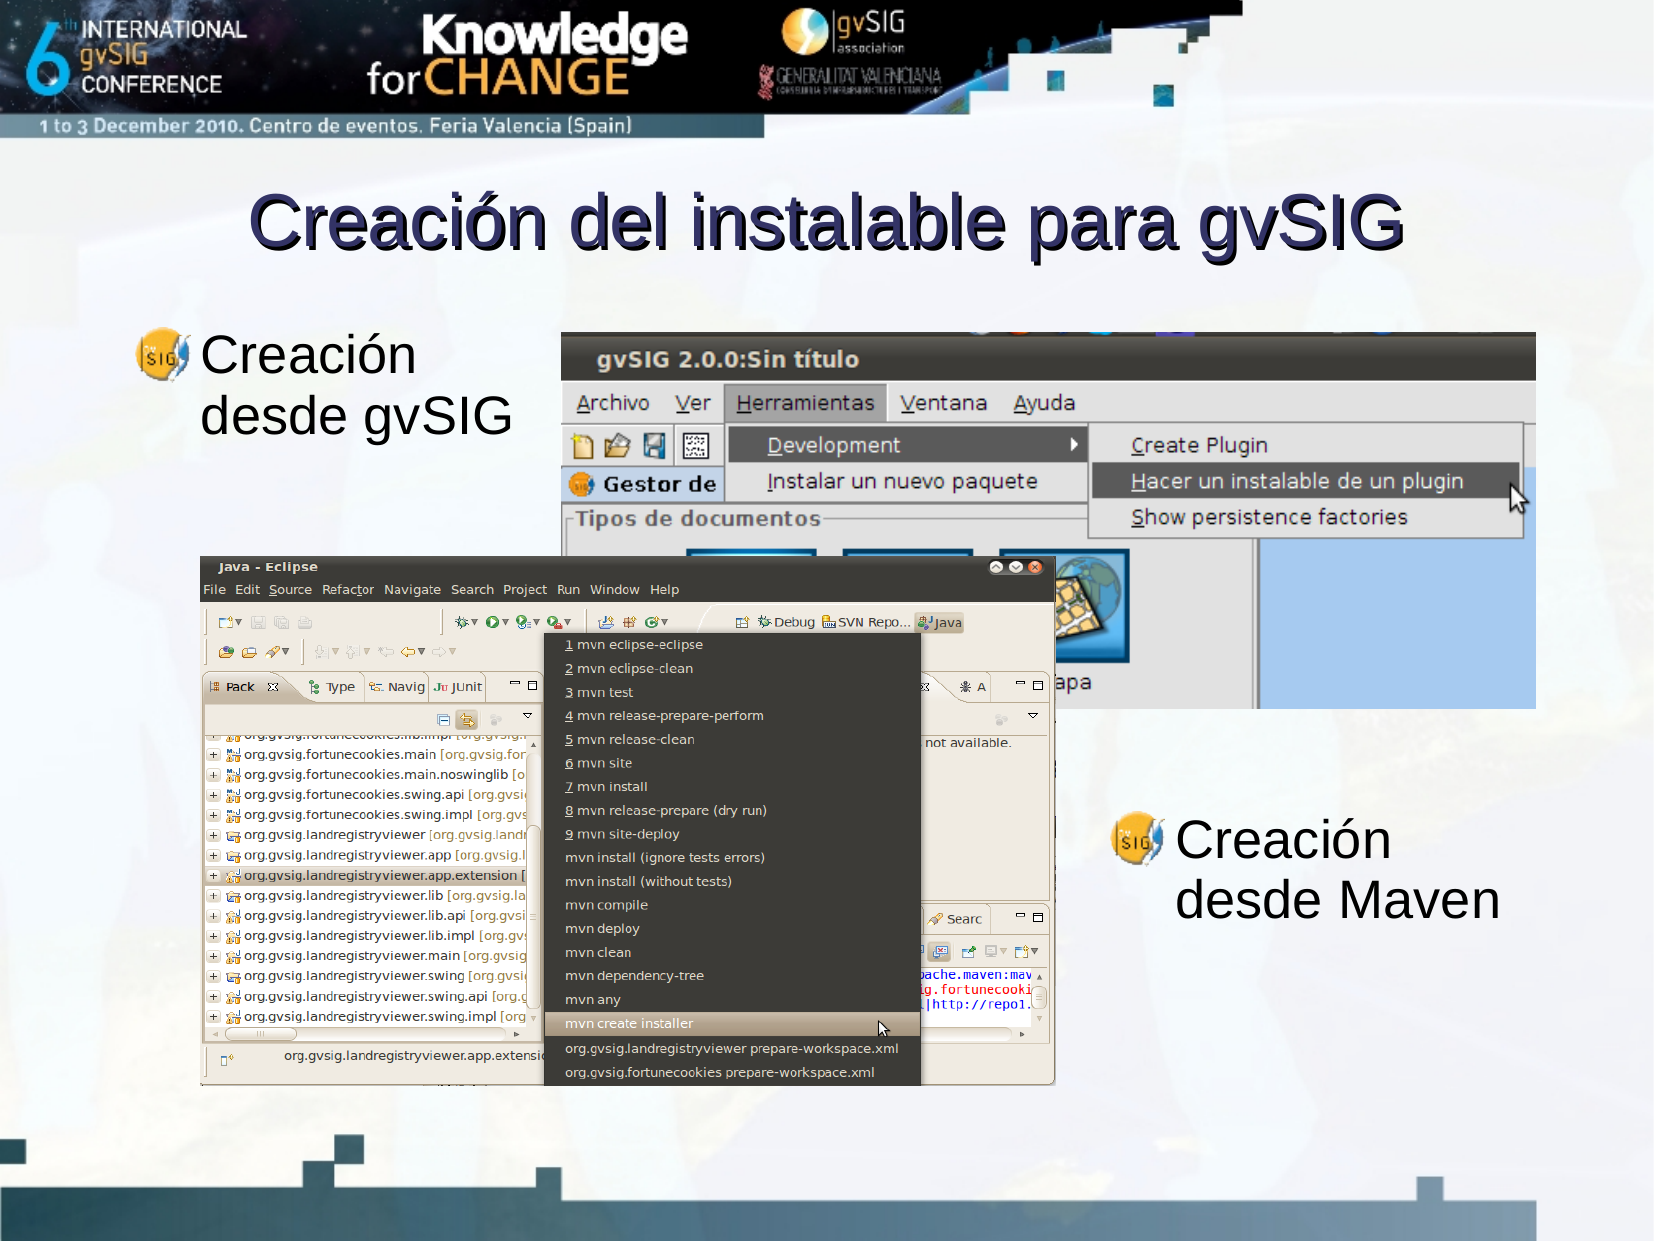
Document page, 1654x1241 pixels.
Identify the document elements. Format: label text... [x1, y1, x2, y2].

list Creación desde gvSIG [118, 324, 1571, 621]
title Creación del instalable para gvSIG [82, 107, 1571, 318]
list Creación desde Maven [1092, 809, 1571, 1075]
picture [0, 0, 1654, 1241]
